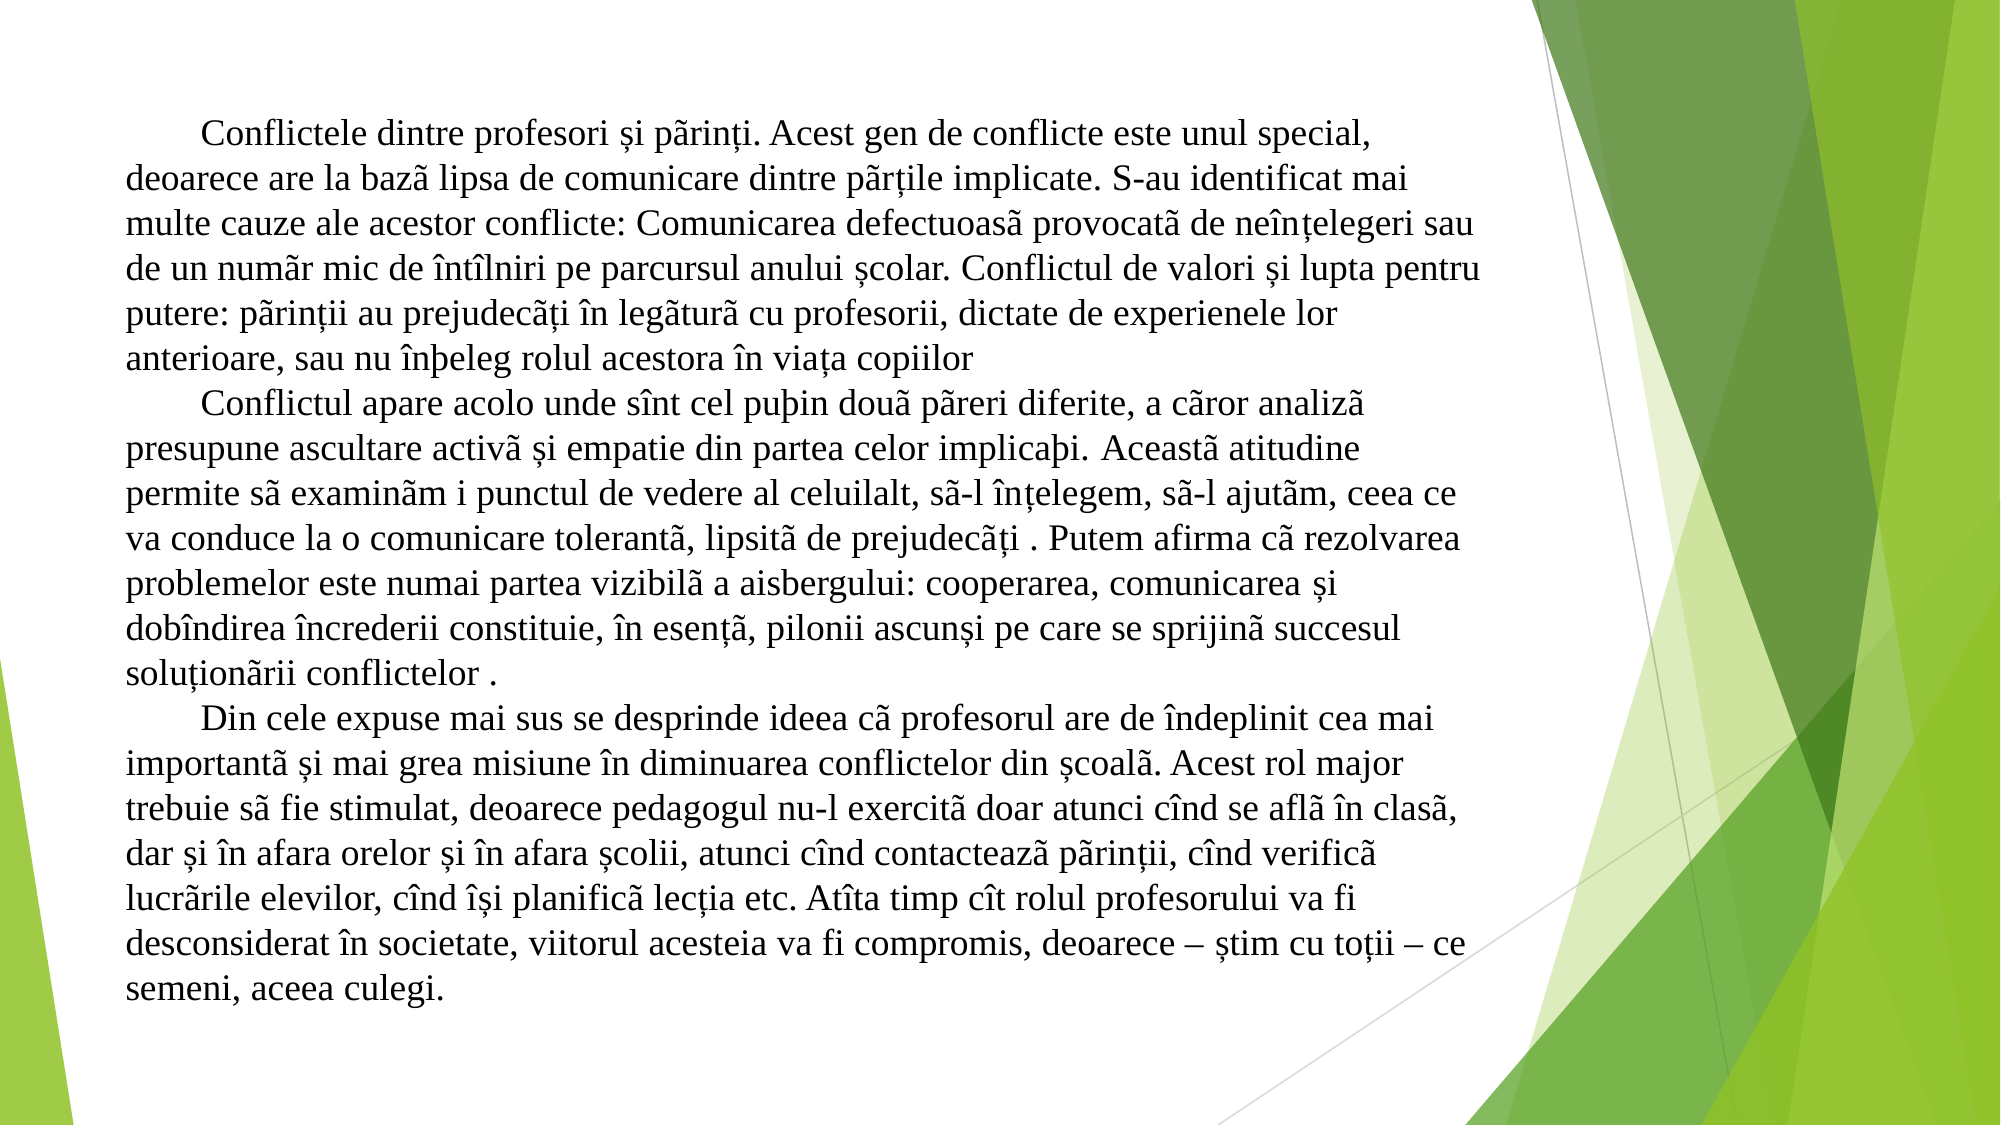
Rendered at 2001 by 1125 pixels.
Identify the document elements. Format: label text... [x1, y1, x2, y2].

text_box Conflictele dintre profesori și pãrinți. Acest gen de conflicte este unul special, deoarece are la bazã lipsa de comunicare dintre pãrțile implicate. S-au identificat mai multe cauze ale acestor conflicte: Comunicarea defectuoasã provocatã de neînțelegeri sau de un numãr mic de întîlniri pe parcursul anului școlar. Conflictul de valori și lupta pentru putere: pãrinții au prejudecãți în legãturã cu profesorii, dictate de experienele lor anterioare, sau nu înþeleg rolul acestora în viața copiilor Conflictul apare acolo unde sînt cel puþin douã pãreri diferite, a cãror analizã presupune ascultare activã și empatie din partea celor implicaþi. Aceastã atitudine permite sã examinãm i punctul de vedere al celuilalt, sã-l înțelegem, sã-l ajutãm, ceea ce va conduce la o comunicare tolerantã, lipsitã de prejudecãți . Putem afirma cã rezolvarea problemelor este numai partea vizibilã a aisbergului: cooperarea, comunicarea și dobîndirea încrederii constituie, în esențã, pilonii ascunși pe care se sprijinã succesul soluționãrii conflictelor . Din cele expuse mai sus se desprinde ideea cã profesorul are de îndeplinit cea mai importantã și mai grea misiune în diminuarea conflictelor din școalã. Acest rol major trebuie sã fie stimulat, deoarece pedagogul nu-l exercitã doar atunci cînd se aflã în clasã, dar și în afara orelor și în afara școlii, atunci cînd contacteazã pãrinții, cînd verificã lucrãrile elevilor, cînd își planificã lecția etc. Atîta timp cît rolul profesorului va fi desconsiderat în societate, viitorul acesteia va fi compromis, deoarece – știm cu toții – ce semeni, aceea culegi. [110, 100, 1498, 1025]
